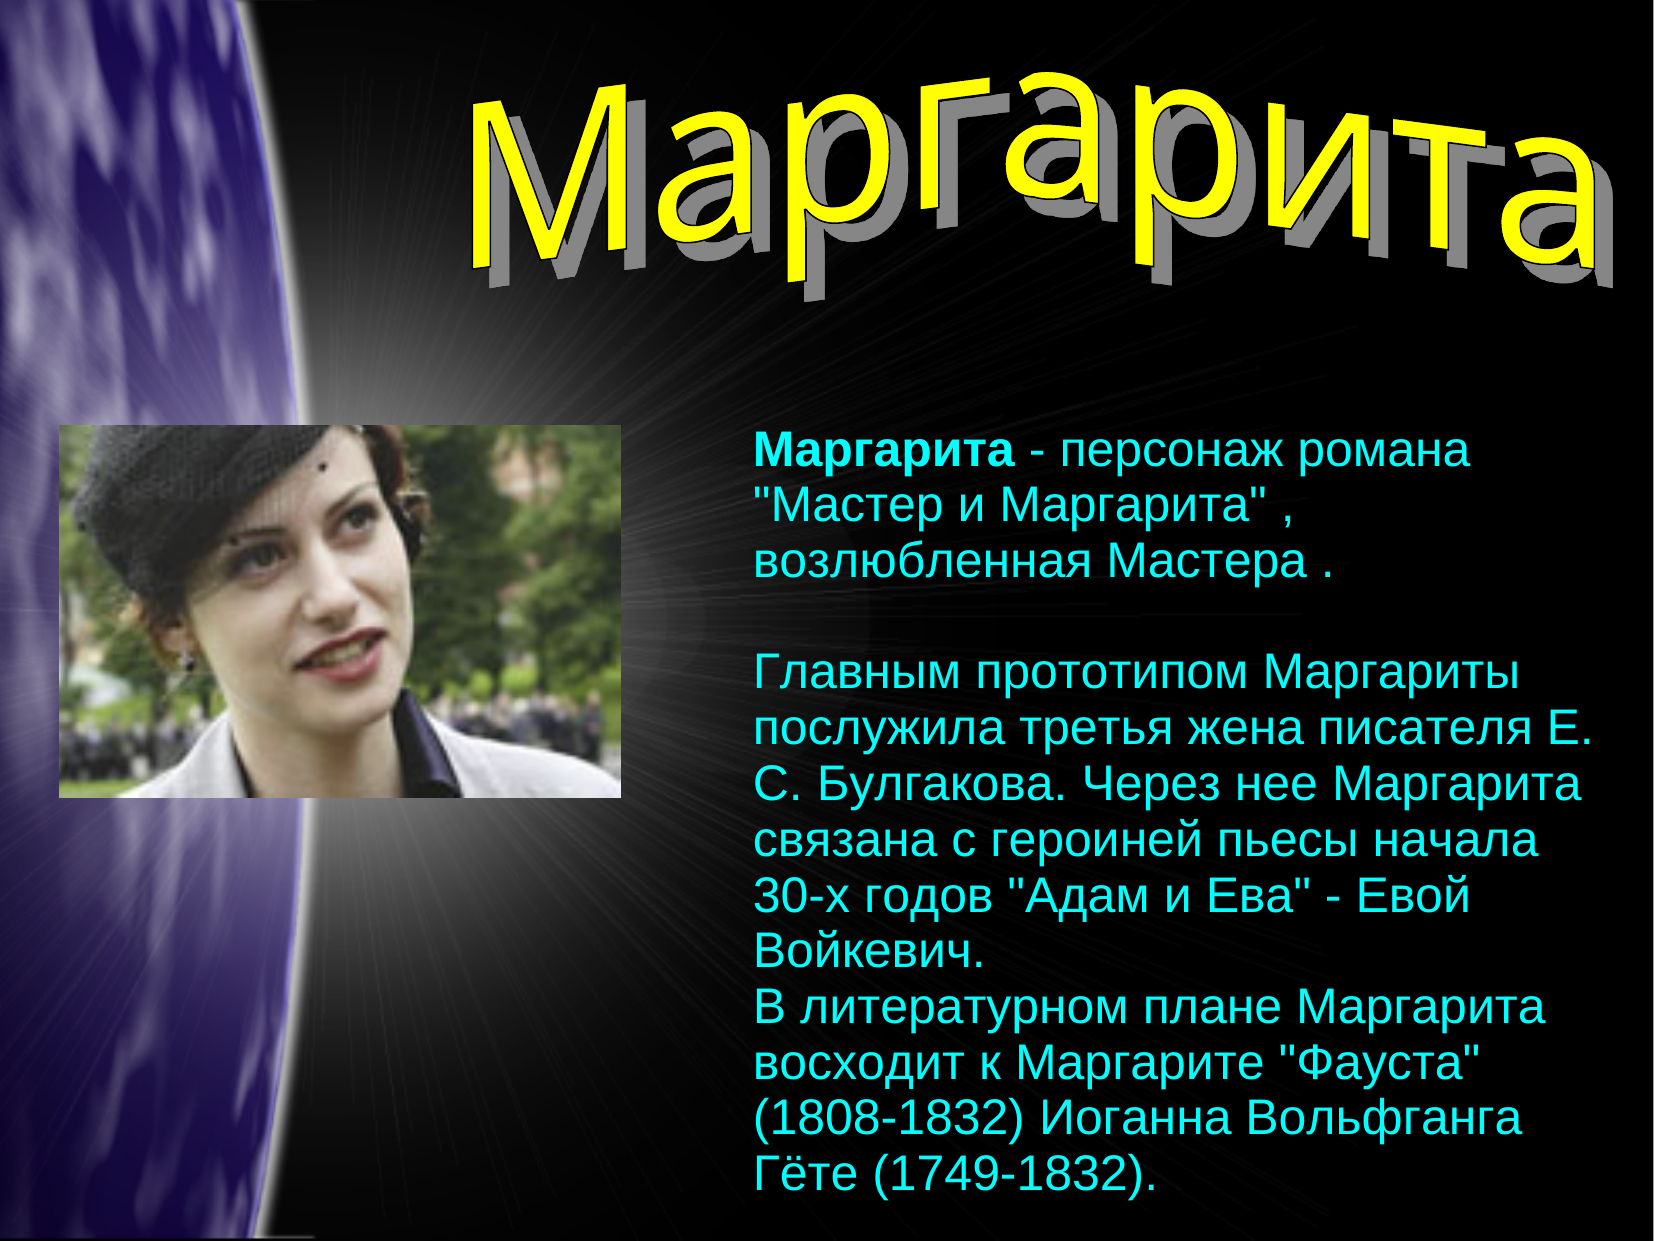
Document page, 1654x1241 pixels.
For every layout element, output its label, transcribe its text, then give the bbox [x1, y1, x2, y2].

text_box Маргарита - персонаж романа "Мастер и Маргарита" , возлюбленная Мастера . Главным прототипом Маргариты послужила третья жена писателя Е. С. Булгакова. Через нее Маргарита связана с героиней пьесы начала 30-х годов "Адам и Ева" - Евой Войкевич. В литературном плане Маргарита восходит к Маргарите "Фауста" (1808-1832) Иоганна Вольфганга Гёте (1749-1832). [738, 413, 1625, 1211]
text_box Маргарита [1267, 101, 1370, 240]
text_box Маргарита [1004, 71, 1099, 204]
text_box Маргарита [472, 83, 627, 270]
text_box Маргарита [1134, 84, 1238, 267]
text_box Маргарита [919, 76, 991, 211]
text_box Маргарита [1500, 136, 1595, 270]
text_box Маргарита [657, 110, 752, 243]
text_box Маргарита [1392, 118, 1487, 250]
picture [0, 0, 1654, 1241]
text_box Маргарита [786, 93, 890, 284]
